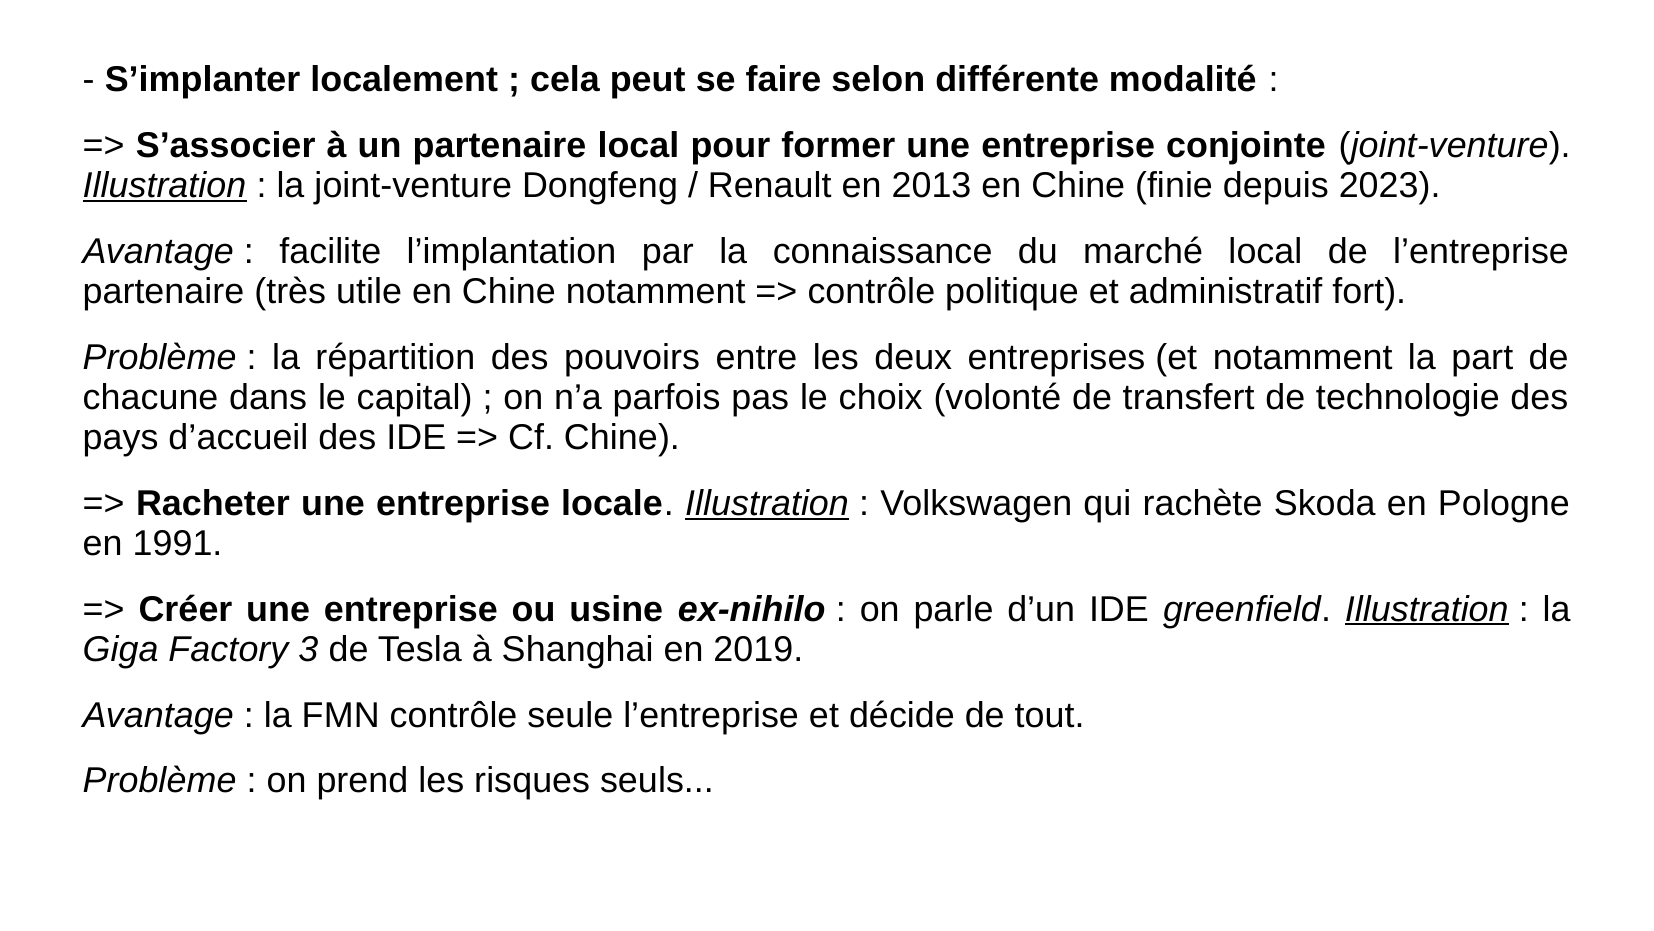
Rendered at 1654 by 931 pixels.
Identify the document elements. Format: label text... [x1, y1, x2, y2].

list - S’implanter localement ; cela peut se faire selon différente modalité : => S’associer à un partenaire local pour former une entreprise conjointe (joint-venture). Illustration : la joint-venture Dongfeng / Renault en 2013 en Chine (finie depuis 2023). Avantage : facilite l’implantation par la connaissance du marché local de l’entreprise partenaire (très utile en Chine notamment => contrôle politique et administratif fort). Problème : la répartition des pouvoirs entre les deux entreprises (et notamment la part de chacune dans le capital) ; on n’a parfois pas le choix (volonté de transfert de technologie des pays d’accueil des IDE => Cf. Chine). => Racheter une entreprise locale. Illustration : Volkswagen qui rachète Skoda en Pologne en 1991. => Créer une entreprise ou usine ex-nihilo : on parle d’un IDE greenfield. Illustration : la Giga Factory 3 de Tesla à Shanghai en 2019. Avantage : la FMN contrôle seule l’entreprise et décide de tout. Problème : on prend les risques seuls... [82, 59, 1571, 815]
